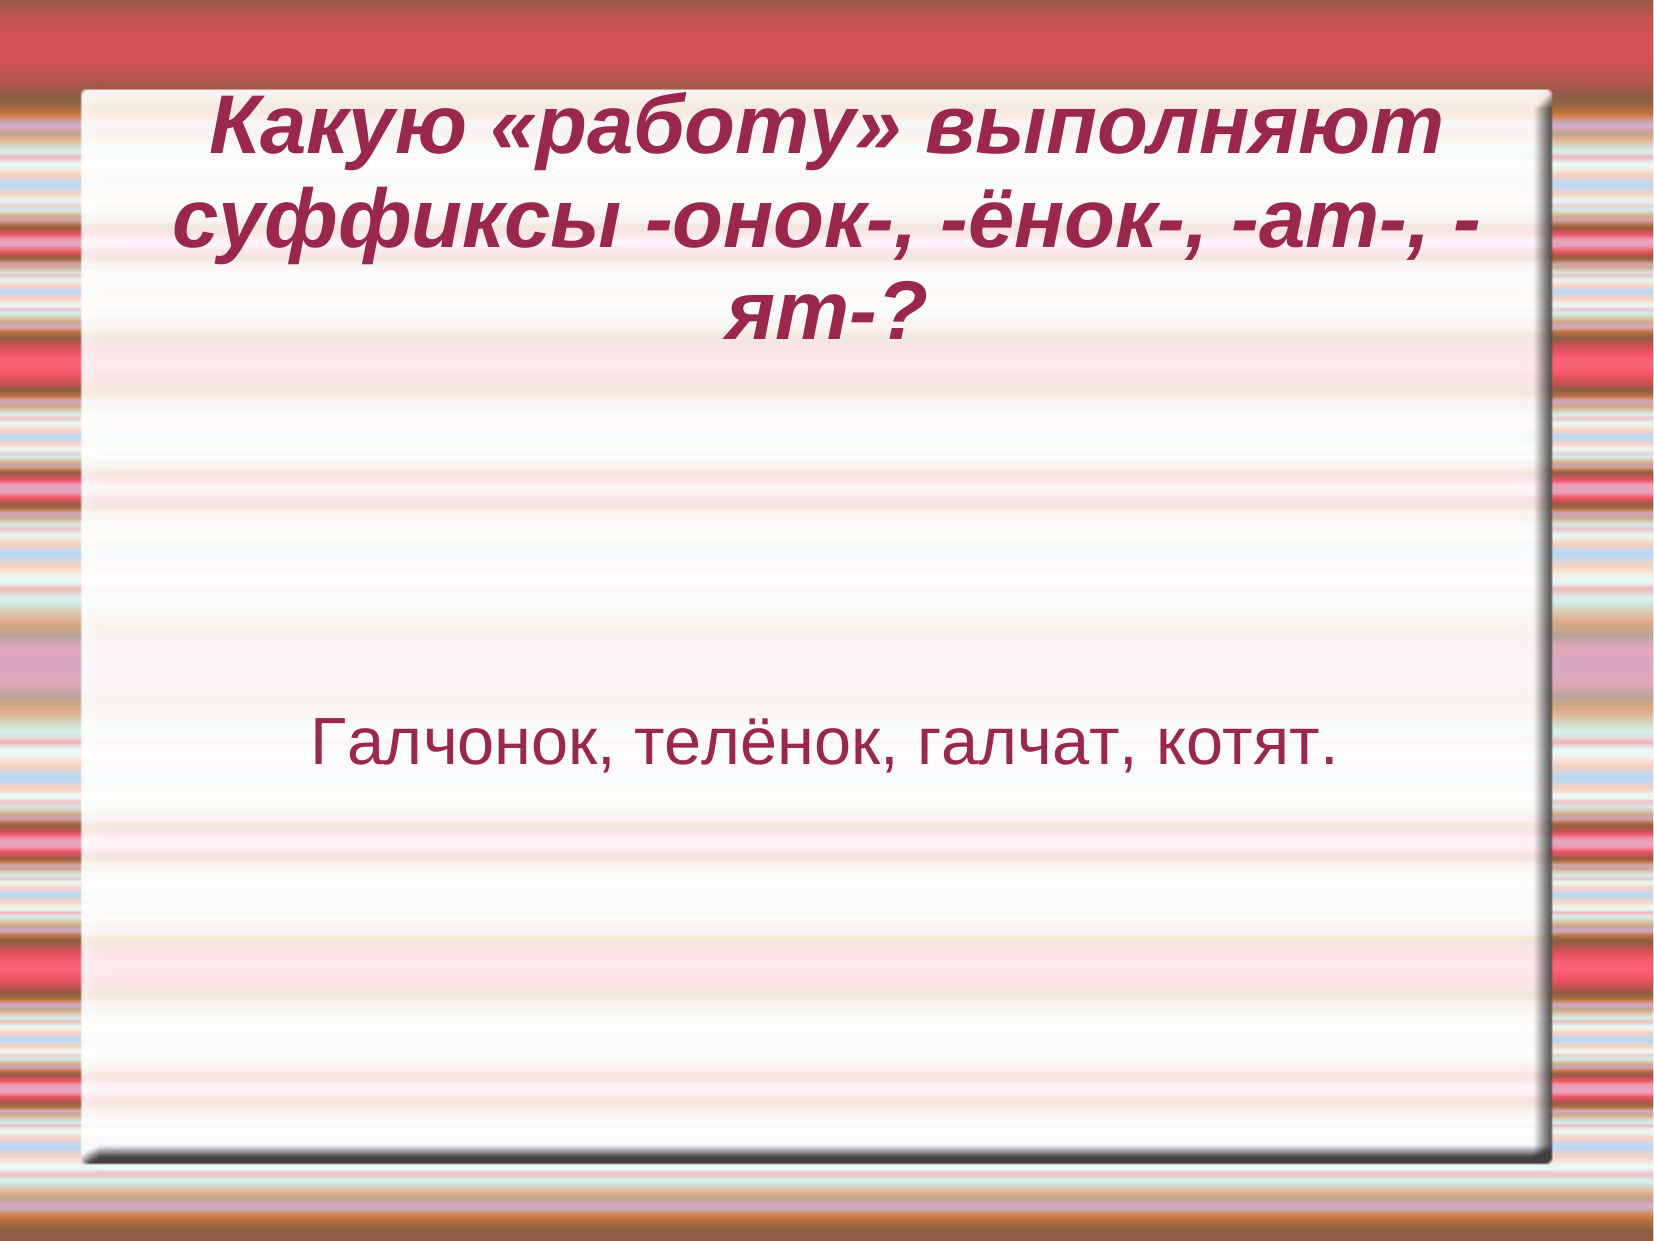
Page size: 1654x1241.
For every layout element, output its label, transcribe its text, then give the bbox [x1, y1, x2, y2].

subtitle Галчонок, телёнок, галчат, котят. [134, 358, 1516, 1125]
picture [0, 0, 1654, 1241]
title Какую «работу» выполняют суффиксы -онок-, -ёнок-, -ат-, -ят-? [121, 74, 1534, 362]
